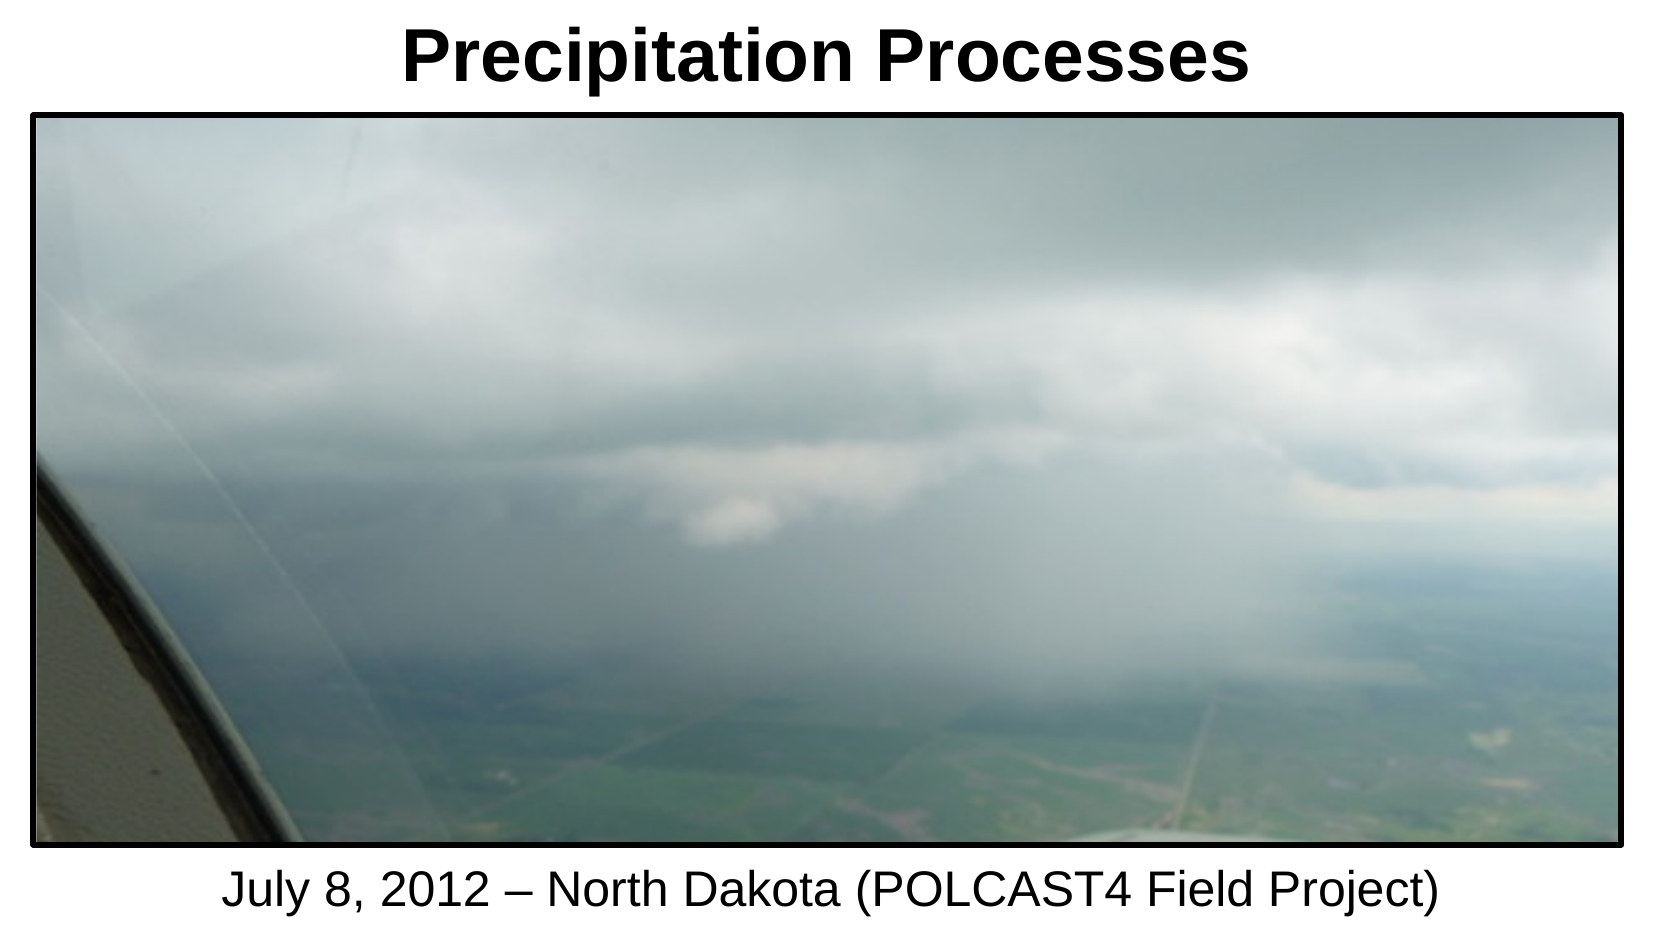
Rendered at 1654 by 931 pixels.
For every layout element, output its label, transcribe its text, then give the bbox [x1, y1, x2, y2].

title Precipitation Processes [0, 2, 1654, 112]
title July 8, 2012 – North Dakota (POLCAST4 Field Project) [4, 849, 1654, 930]
picture [36, 118, 1619, 842]
